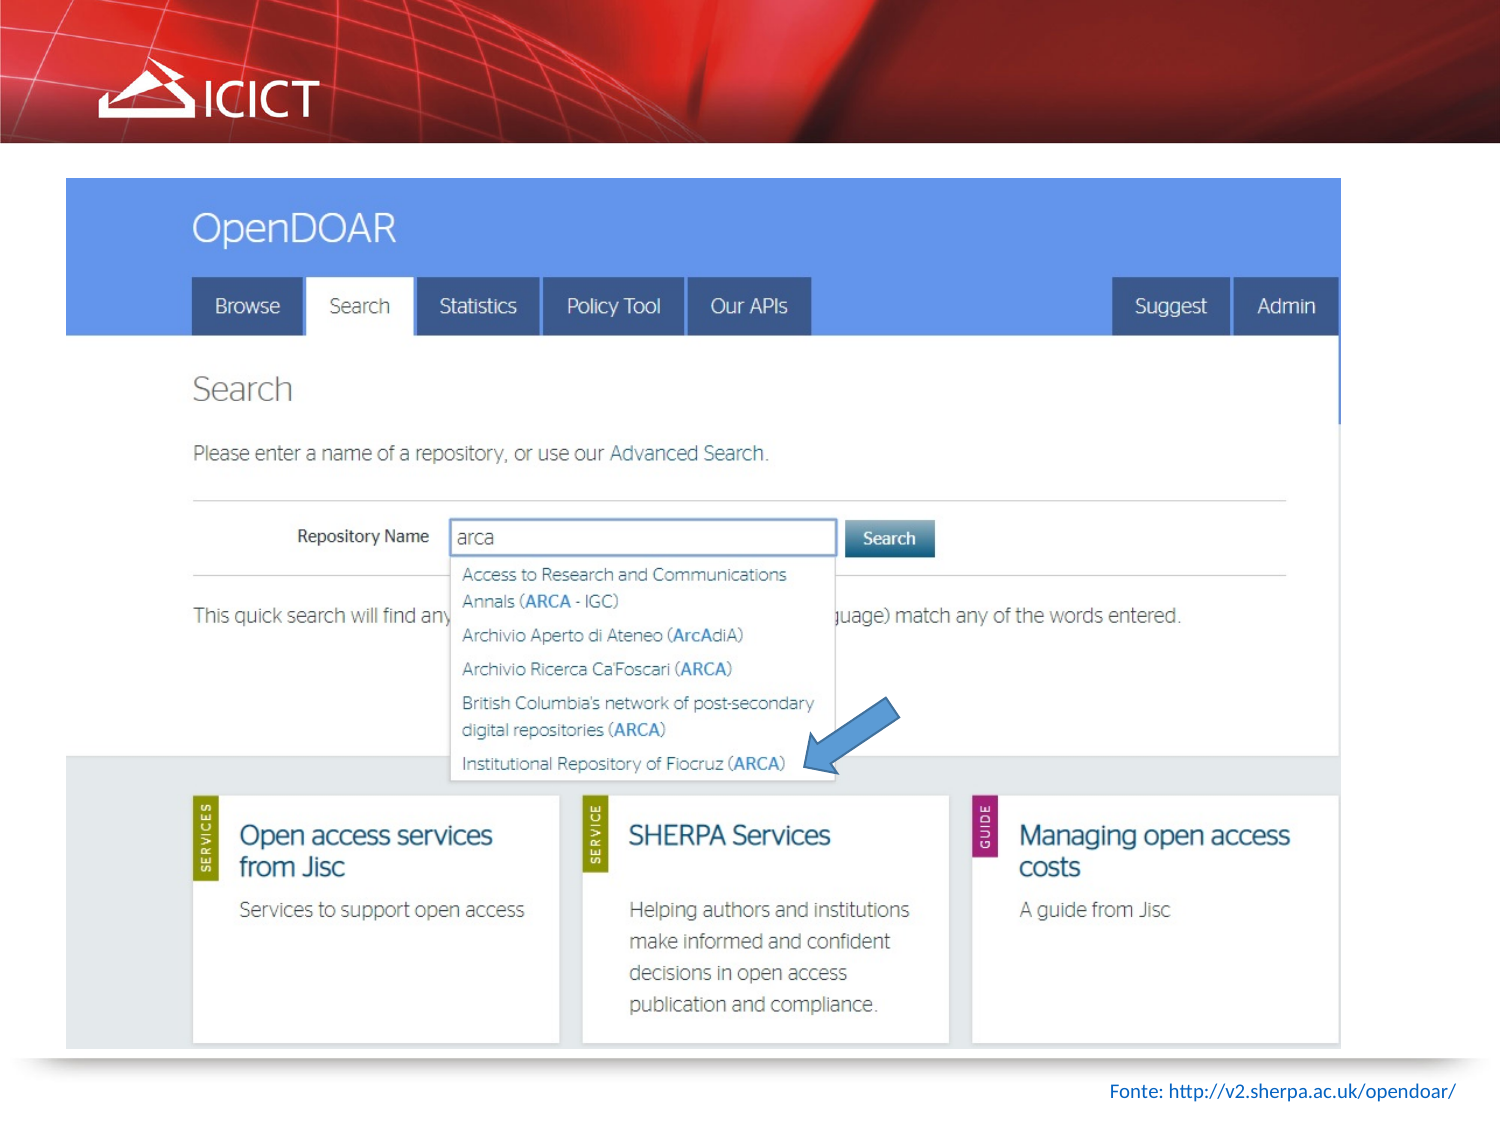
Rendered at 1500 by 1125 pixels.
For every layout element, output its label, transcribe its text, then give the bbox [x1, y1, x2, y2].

text_box Fonte: http://v2.sherpa.ac.uk/opendoar/ [1094, 1070, 1472, 1111]
picture [0, 0, 1500, 1125]
text_box [804, 697, 900, 774]
